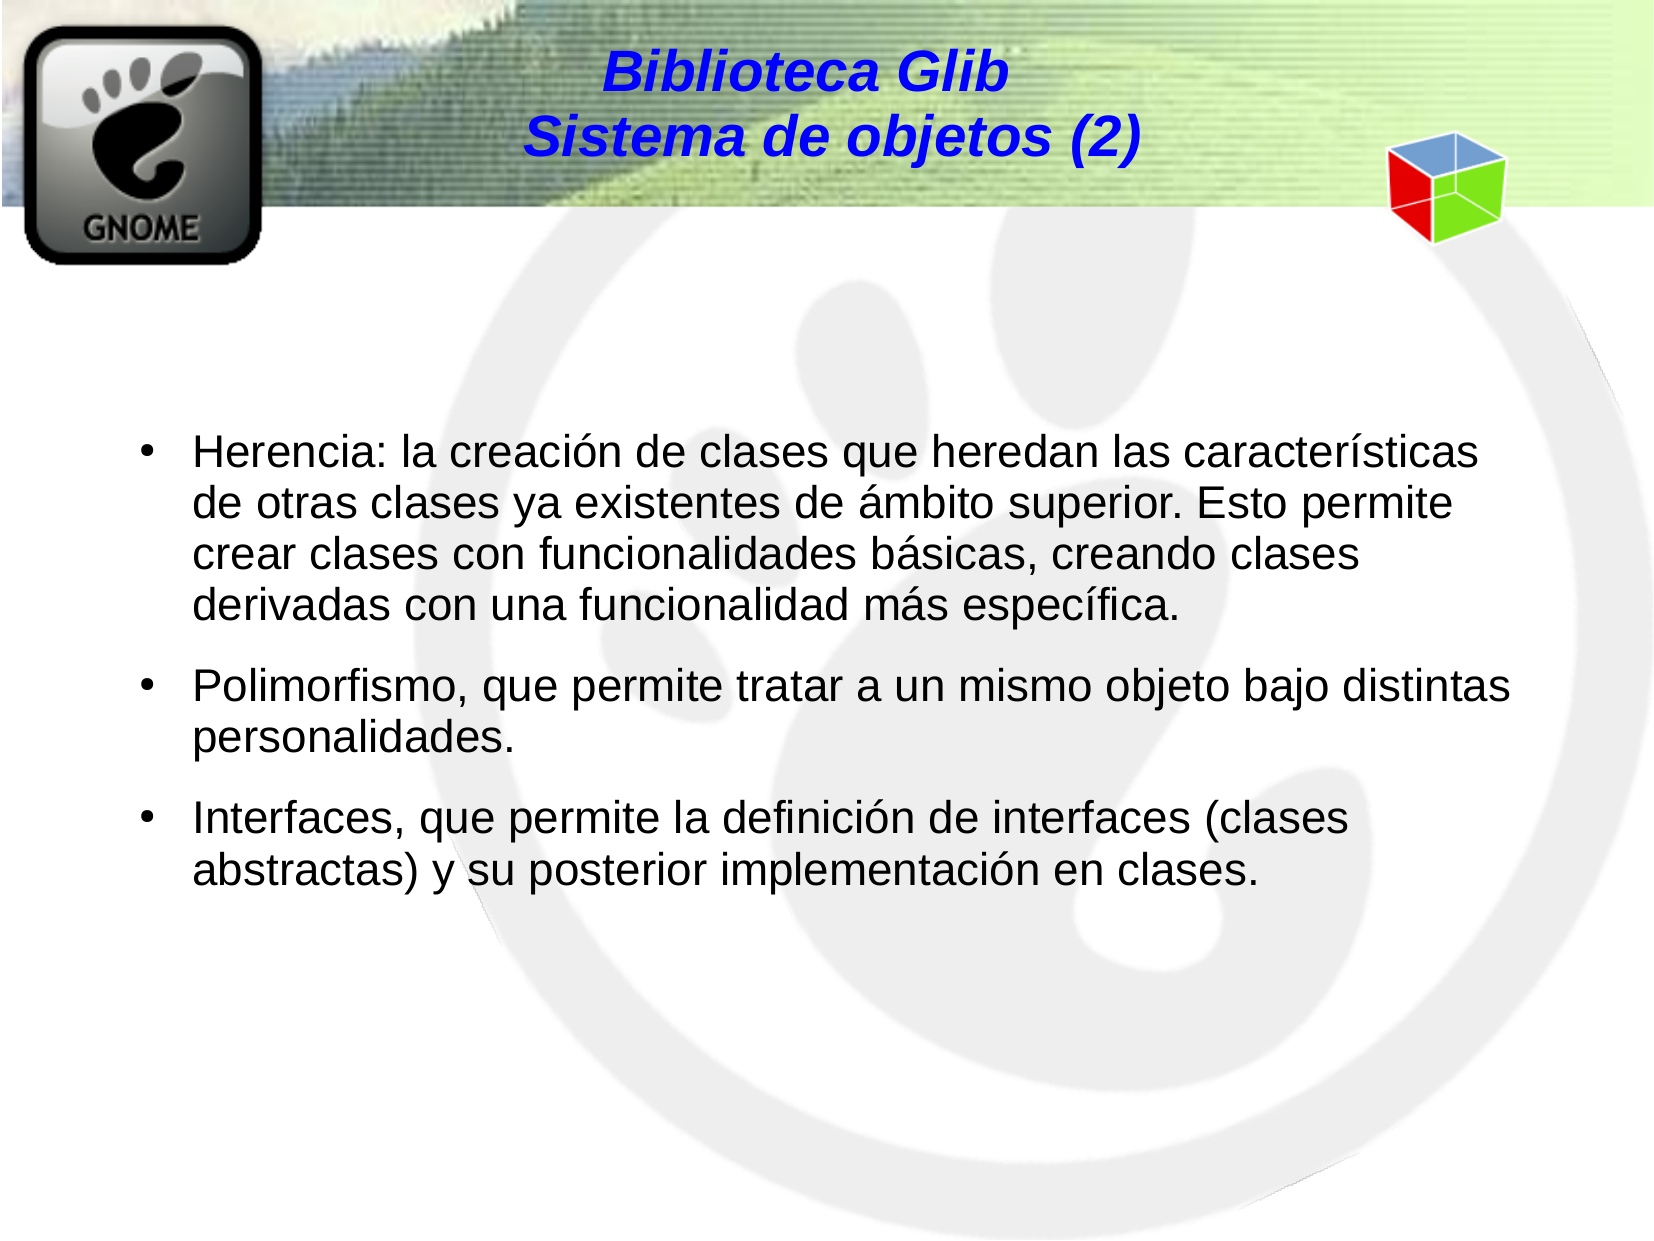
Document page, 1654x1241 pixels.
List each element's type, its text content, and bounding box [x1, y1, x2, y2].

picture [2, 0, 1654, 1240]
list Herencia: la creación de clases que heredan las características de otras clases ya existentes de ámbito superior. Esto permite crear clases con funcionalidades básicas, creando clases derivadas con una funcionalidad más específica. Polimorfismo, que permite tratar a un mismo objeto bajo distintas personalidades. Interfaces, que permite la definición de interfaces (clases abstractas) y su posterior implementación en clases. [121, 344, 1534, 1127]
title Biblioteca Glib Sistema de objetos (2) [236, 0, 1359, 208]
